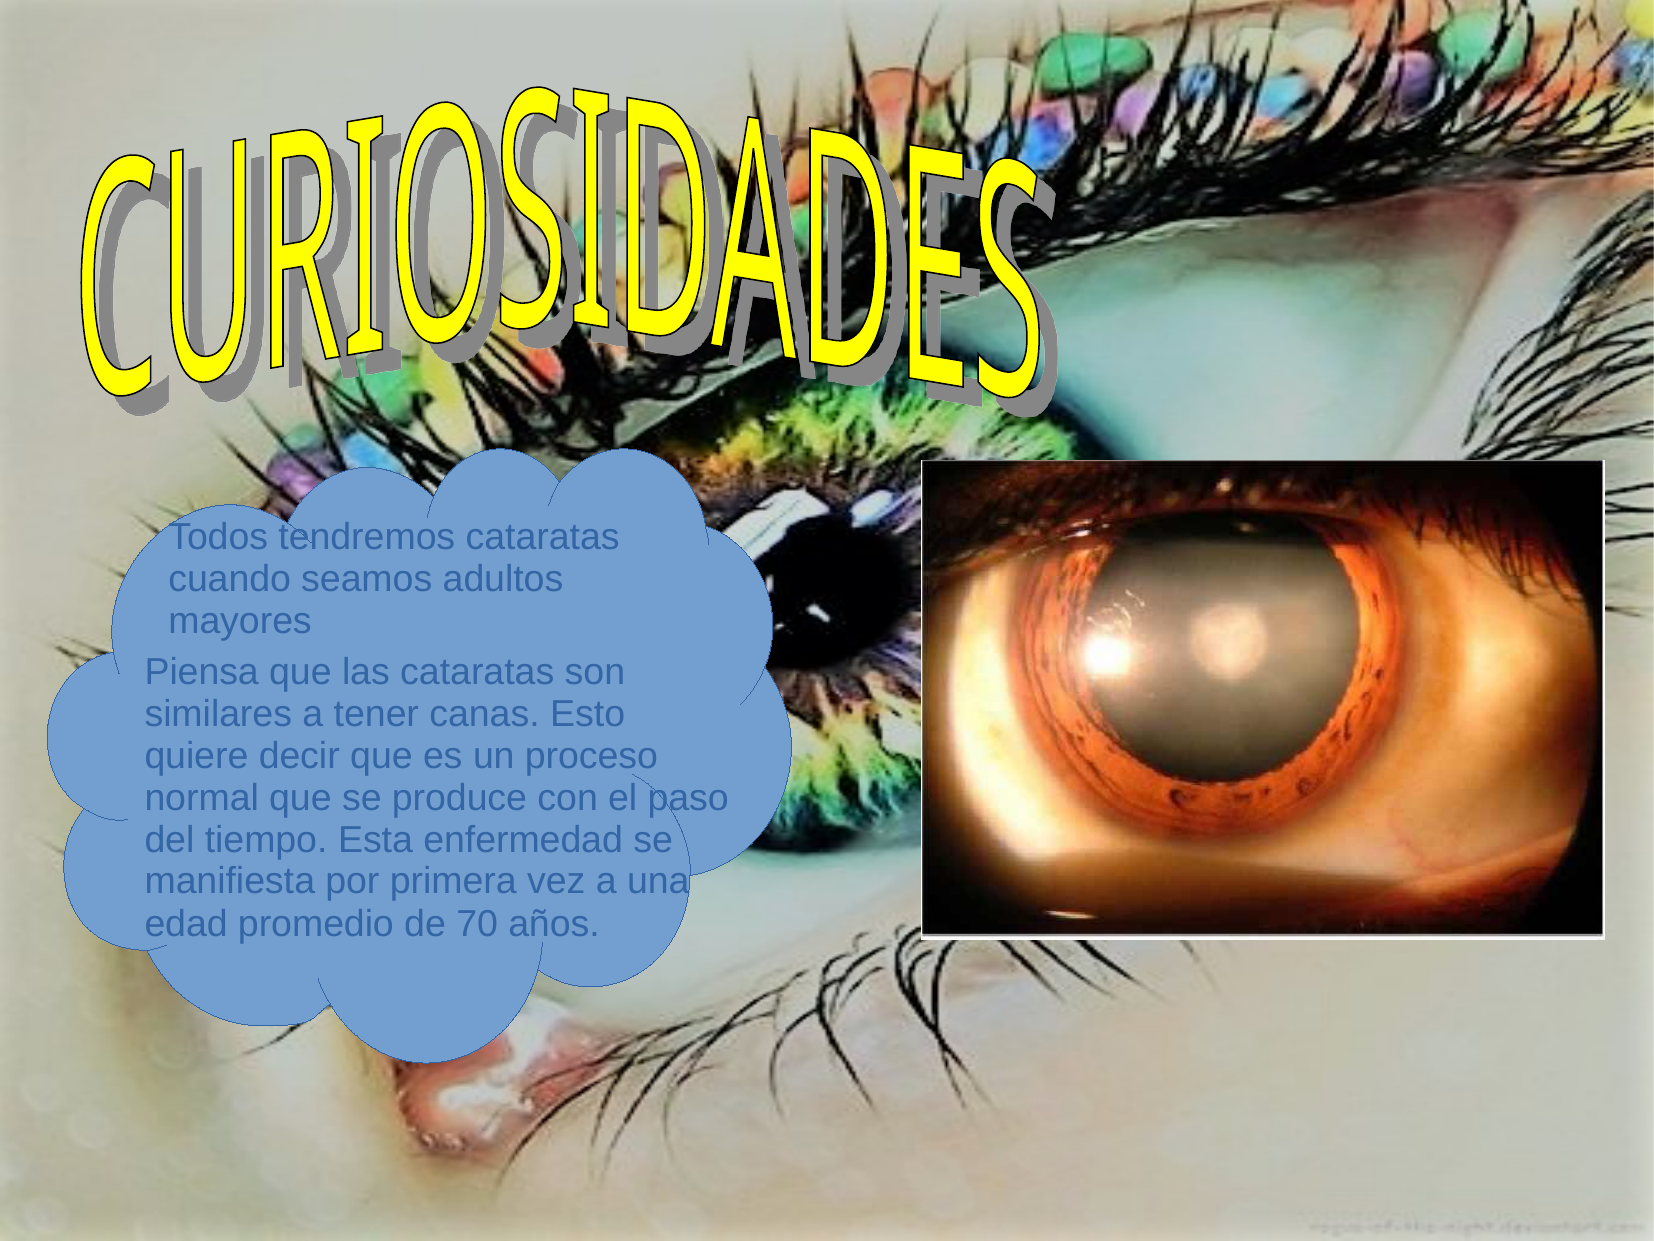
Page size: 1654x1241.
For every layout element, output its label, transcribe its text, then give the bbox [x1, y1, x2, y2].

text_box [147, 952, 664, 1064]
picture [0, 0, 1654, 1241]
text_box [296, 448, 792, 850]
text_box CURIOSIDADES [170, 138, 246, 383]
text_box CURIOSIDADES [627, 97, 705, 336]
text_box CURIOSIDADES [908, 144, 964, 387]
text_box CURIOSIDADES [978, 157, 1040, 398]
text_box CURIOSIDADES [270, 129, 340, 369]
text_box Piensa que las cataratas son similares a tener canas. Esto quiere decir que es un proceso normal que se produce con el paso del tiempo. Esta enfermedad se manifiesta por primera vez a una edad promedio de 70 años. [129, 642, 745, 952]
text_box CURIOSIDADES [810, 128, 888, 367]
text_box CURIOSIDADES [81, 155, 155, 396]
text_box Todos tendremos cataratas cuando seamos adultos mayores [153, 507, 688, 642]
text_box CURIOSIDADES [573, 88, 609, 328]
text_box [47, 538, 153, 949]
text_box CURIOSIDADES [500, 87, 562, 329]
text_box CURIOSIDADES [710, 116, 797, 360]
text_box CURIOSIDADES [347, 115, 383, 356]
text_box CURIOSIDADES [396, 102, 486, 344]
